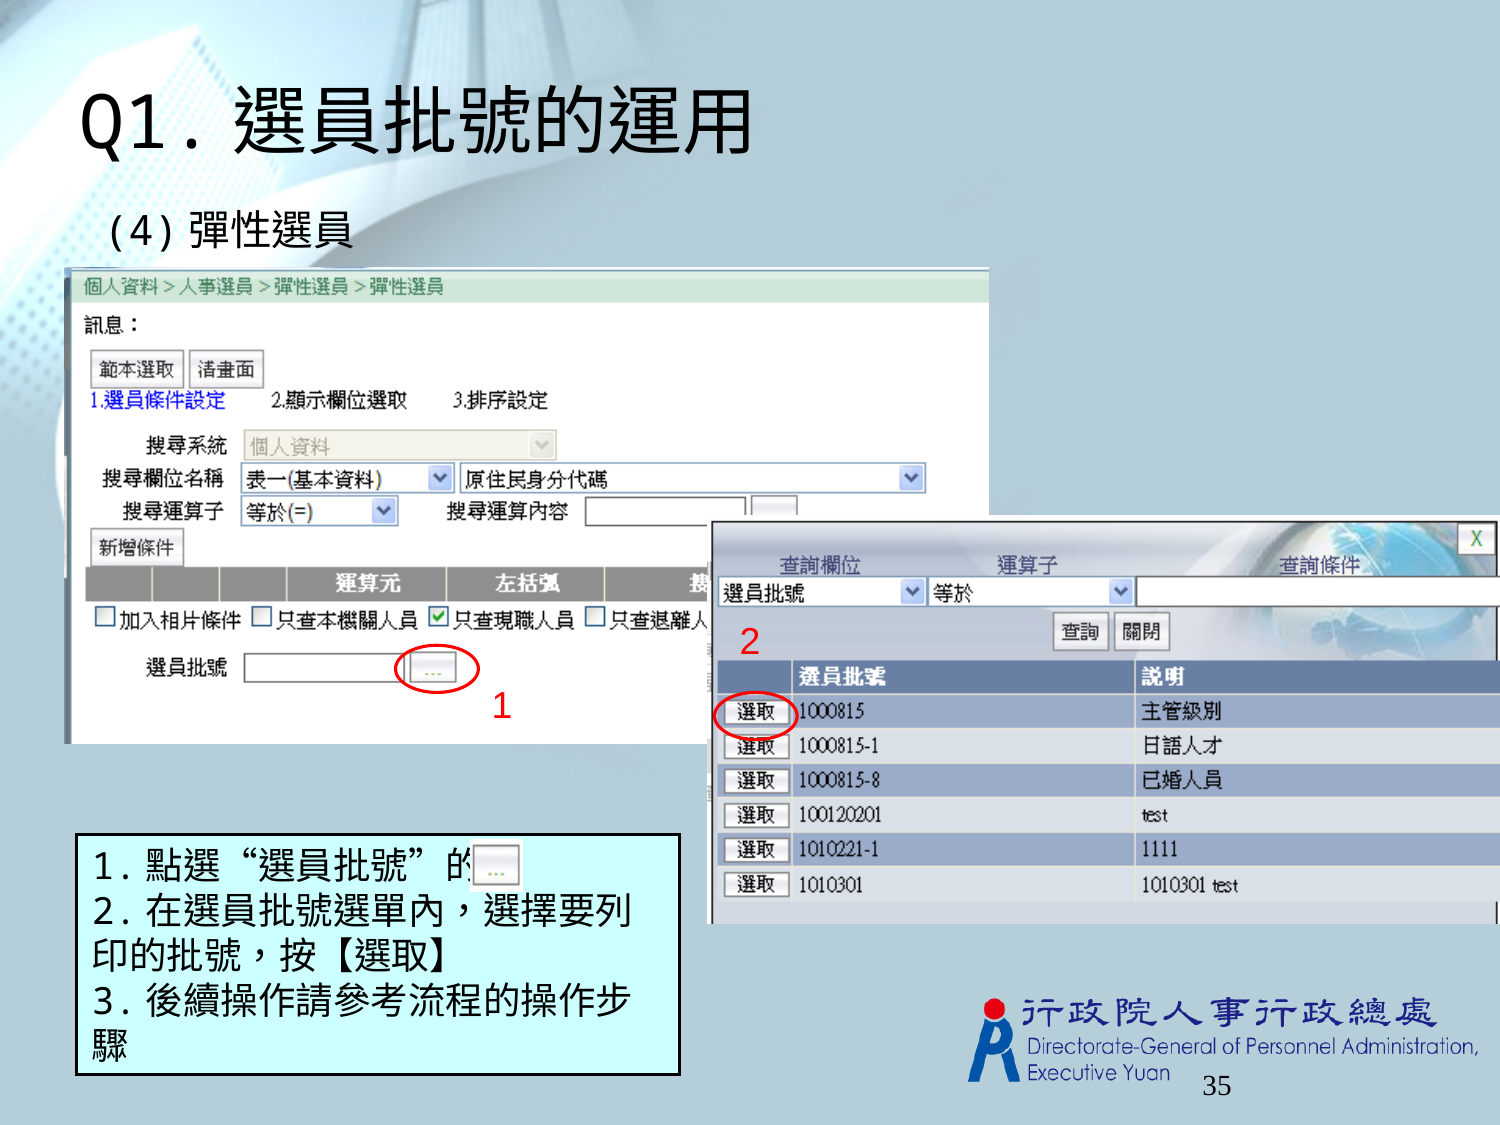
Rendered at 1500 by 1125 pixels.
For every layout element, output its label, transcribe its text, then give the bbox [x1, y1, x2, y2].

text_box (4)彈性選員 [89, 196, 1423, 261]
text_box 2 [726, 616, 774, 663]
picture [470, 839, 523, 892]
text_box Q1.選員批號的運用 [65, 66, 1400, 171]
text_box 1.點選“選員批號”的 2.在選員批號選單內，選擇要列印的批號，按【選取】 3.後續操作請參考流程的操作步驟 [76, 834, 680, 1033]
text_box [1187, 1058, 1500, 1125]
text_box 1 [478, 680, 526, 726]
picture [64, 267, 1500, 924]
